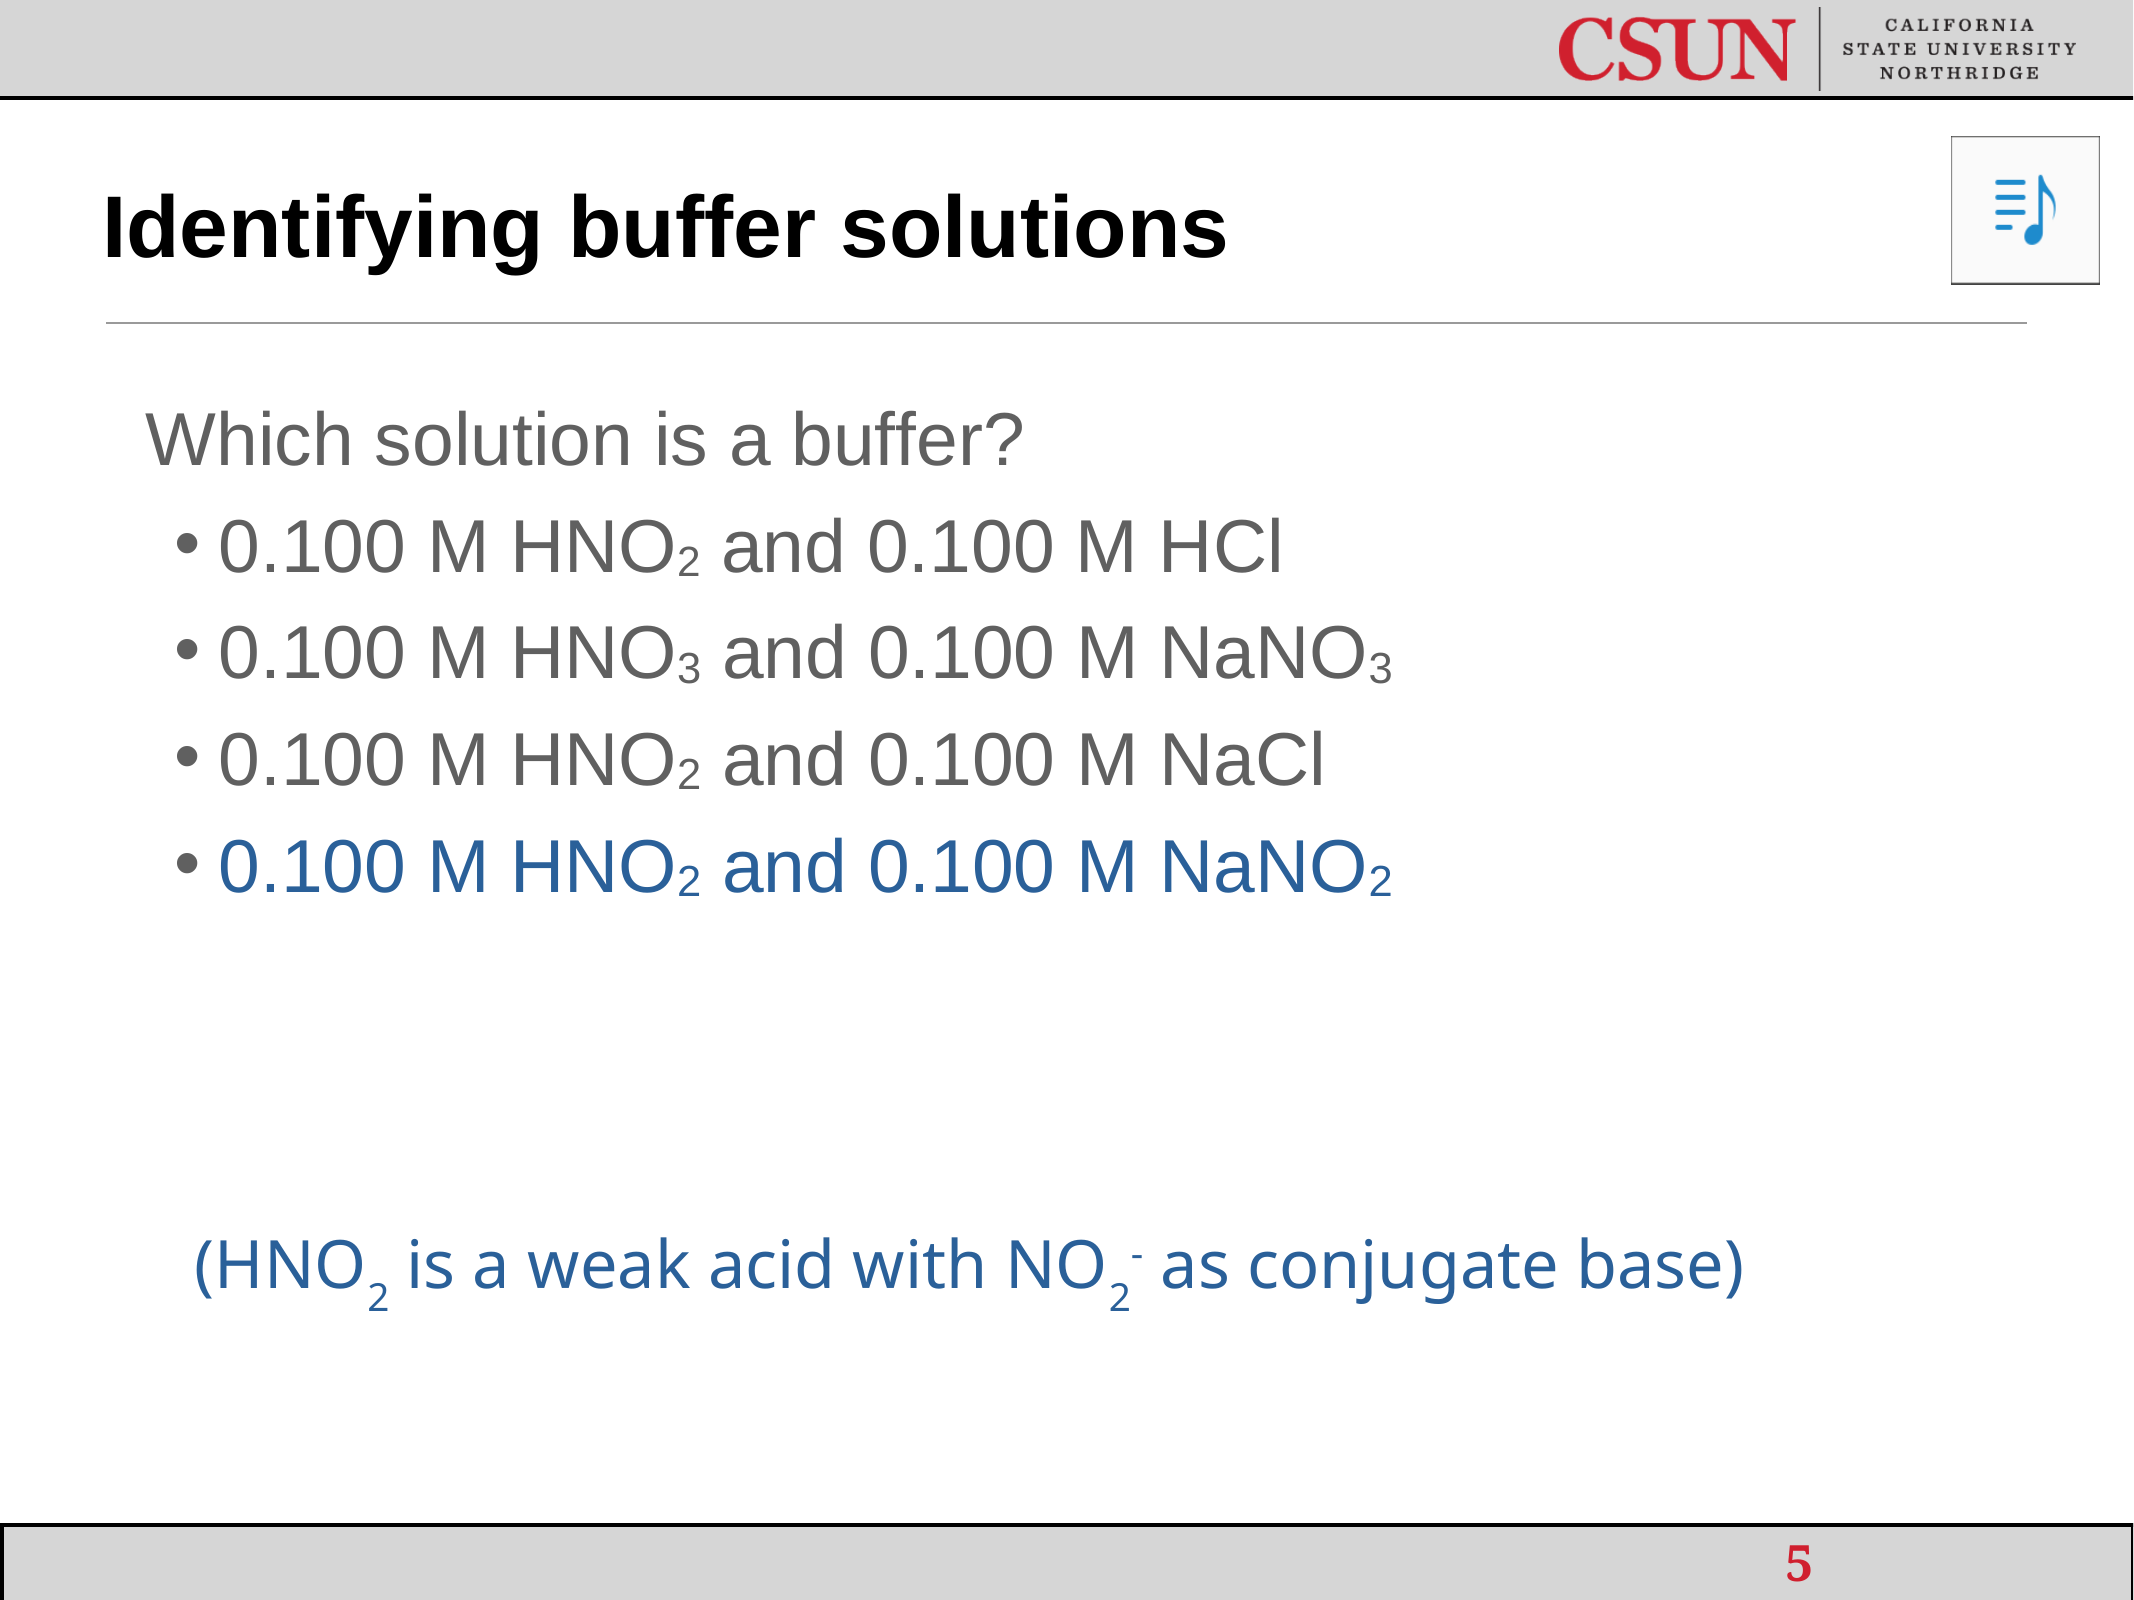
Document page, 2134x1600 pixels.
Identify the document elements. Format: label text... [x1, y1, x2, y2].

title Identifying buffer solutions [93, 104, 2040, 284]
picture [1559, 7, 2076, 91]
text_box (HNO2 is a weak acid with NO2- as conjugate base) [180, 1215, 1891, 1339]
list Which solution is a buffer? 0.100 M HNO2 and 0.100 M HCl 0.100 M HNO3 and 0.100 M NaNO3 0.100 M HNO2 and 0.100 M NaCl 0.100 M HNO2 and 0.100 M NaNO2 [93, 382, 2040, 991]
text_box [1950, 135, 2101, 286]
